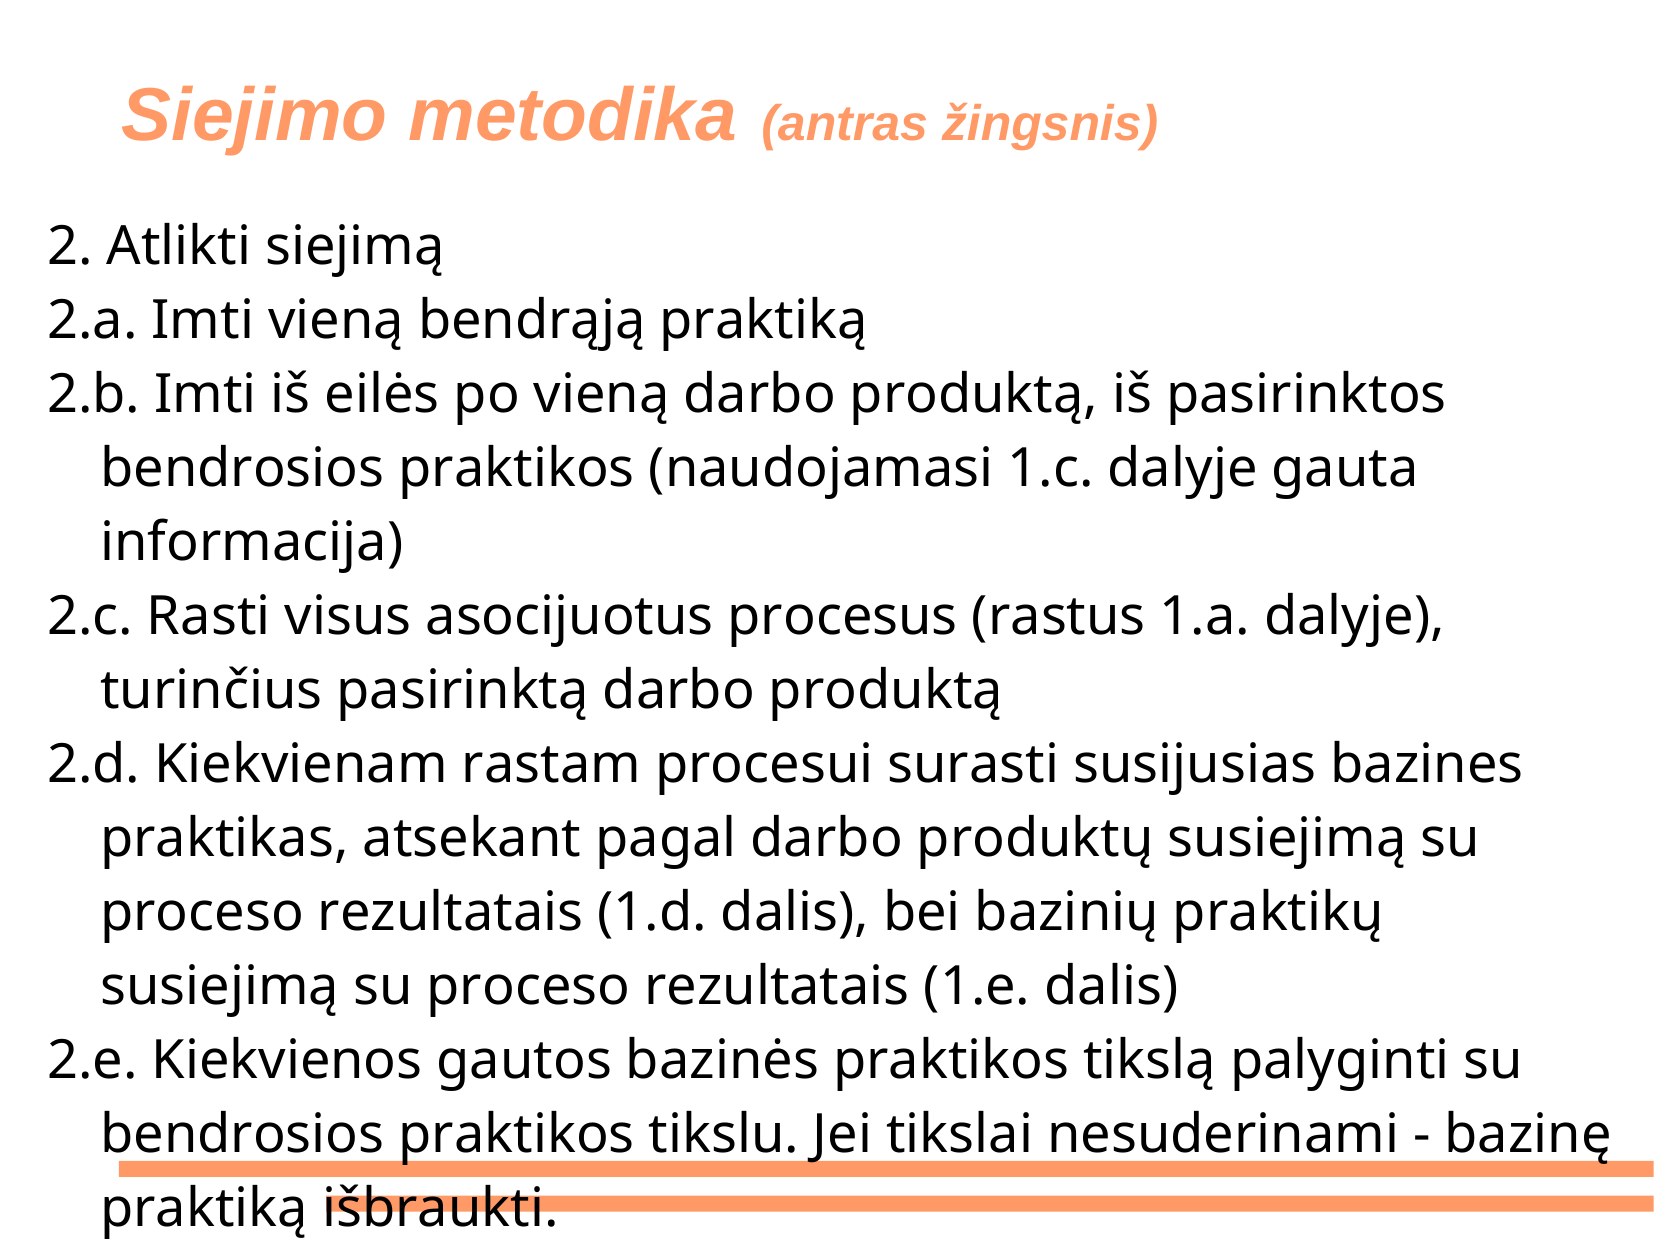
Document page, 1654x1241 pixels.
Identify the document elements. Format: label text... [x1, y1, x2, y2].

title Siejimo metodika (antras žingsnis) [121, 46, 1534, 178]
list 2. Atlikti siejimą 2.a. Imti vieną bendrąją praktiką 2.b. Imti iš eilės po vieną darbo produktą, iš pasirinktos bendrosios praktikos (naudojamasi 1.c. dalyje gauta informacija) 2.c. Rasti visus asocijuotus procesus (rastus 1.a. dalyje), turinčius pasirinktą darbo produktą 2.d. Kiekvienam rastam procesui surasti susijusias bazines praktikas, atsekant pagal darbo produktų susiejimą su proceso rezultatais (1.d. dalis), bei bazinių praktikų susiejimą su proceso rezultatais (1.e. dalis) 2.e. Kiekvienos gautos bazinės praktikos tikslą palyginti su bendrosios praktikos tikslu. Jei tikslai nesuderinami - bazinę praktiką išbraukti. [29, 206, 1625, 1132]
